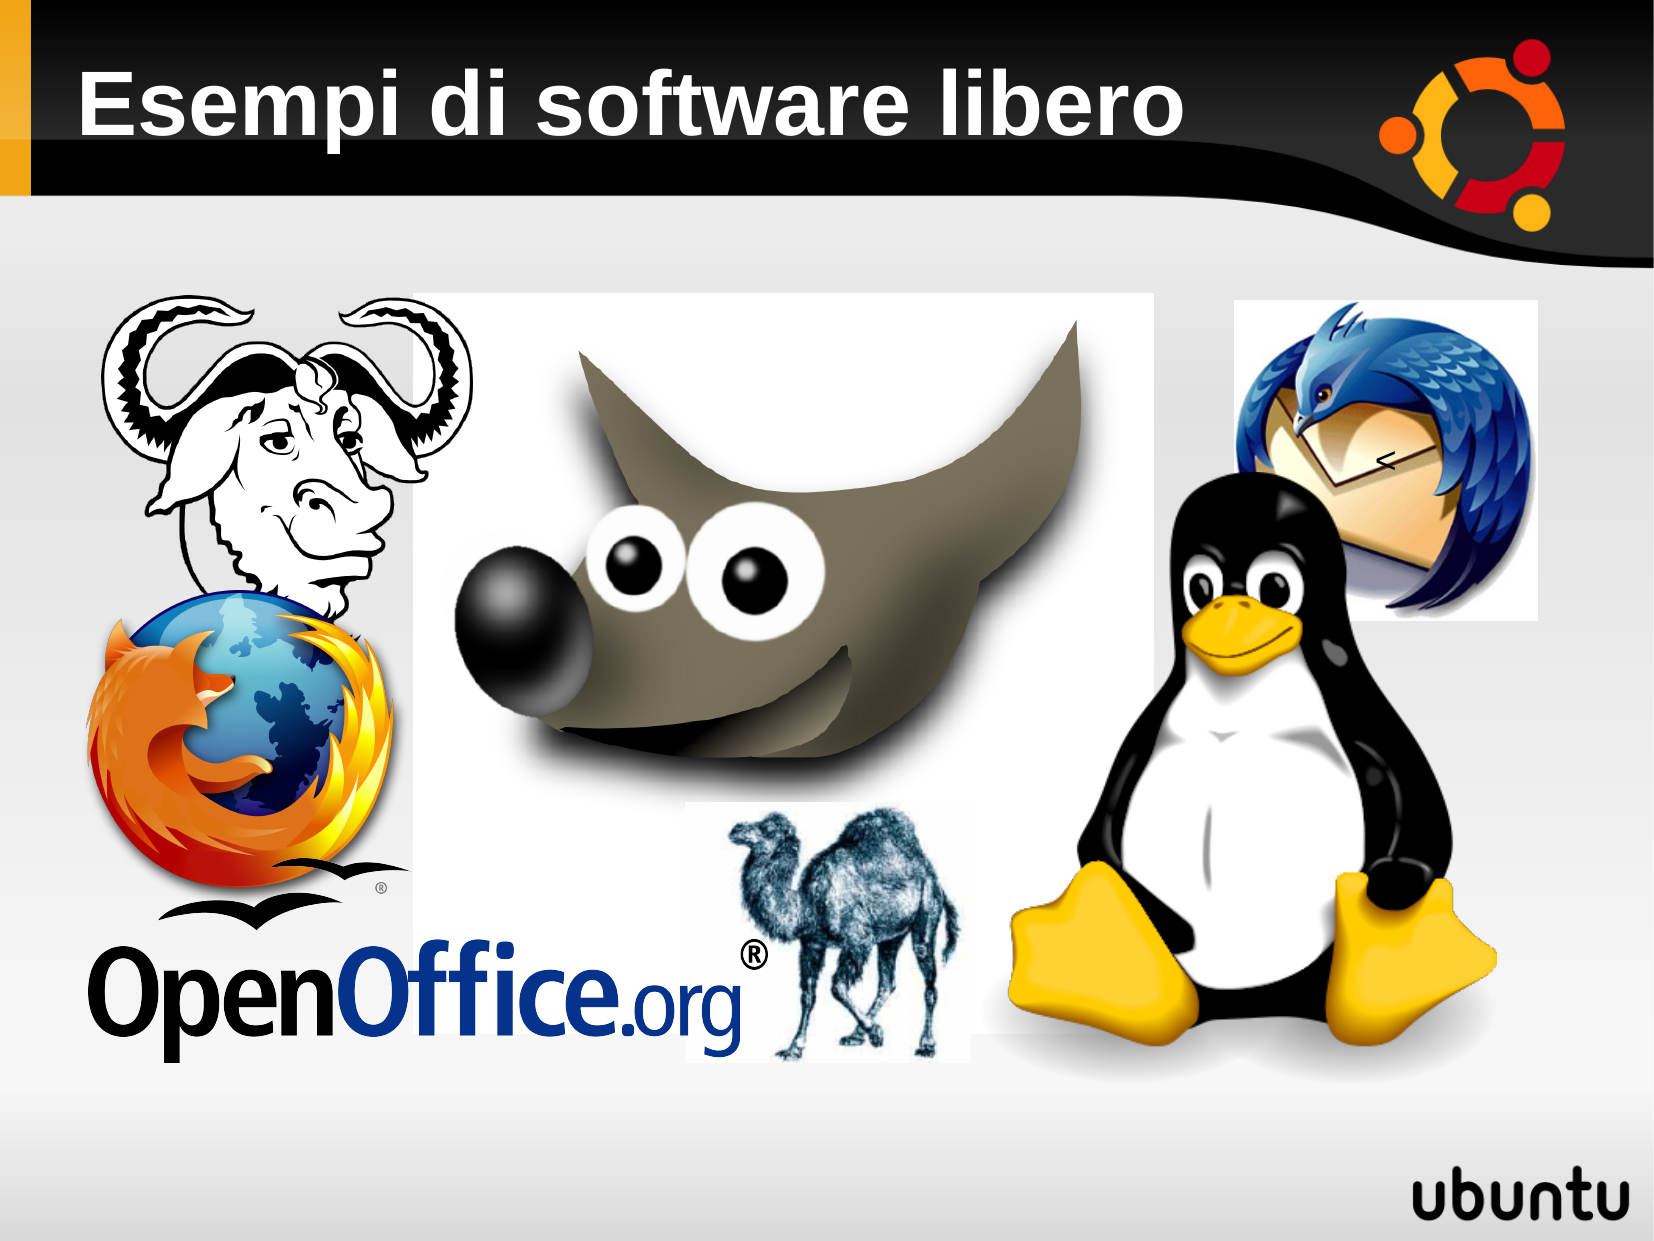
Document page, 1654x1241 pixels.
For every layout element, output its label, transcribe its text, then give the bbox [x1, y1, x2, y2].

picture [0, 0, 1654, 1241]
title Esempi di software libero [76, 7, 1565, 200]
